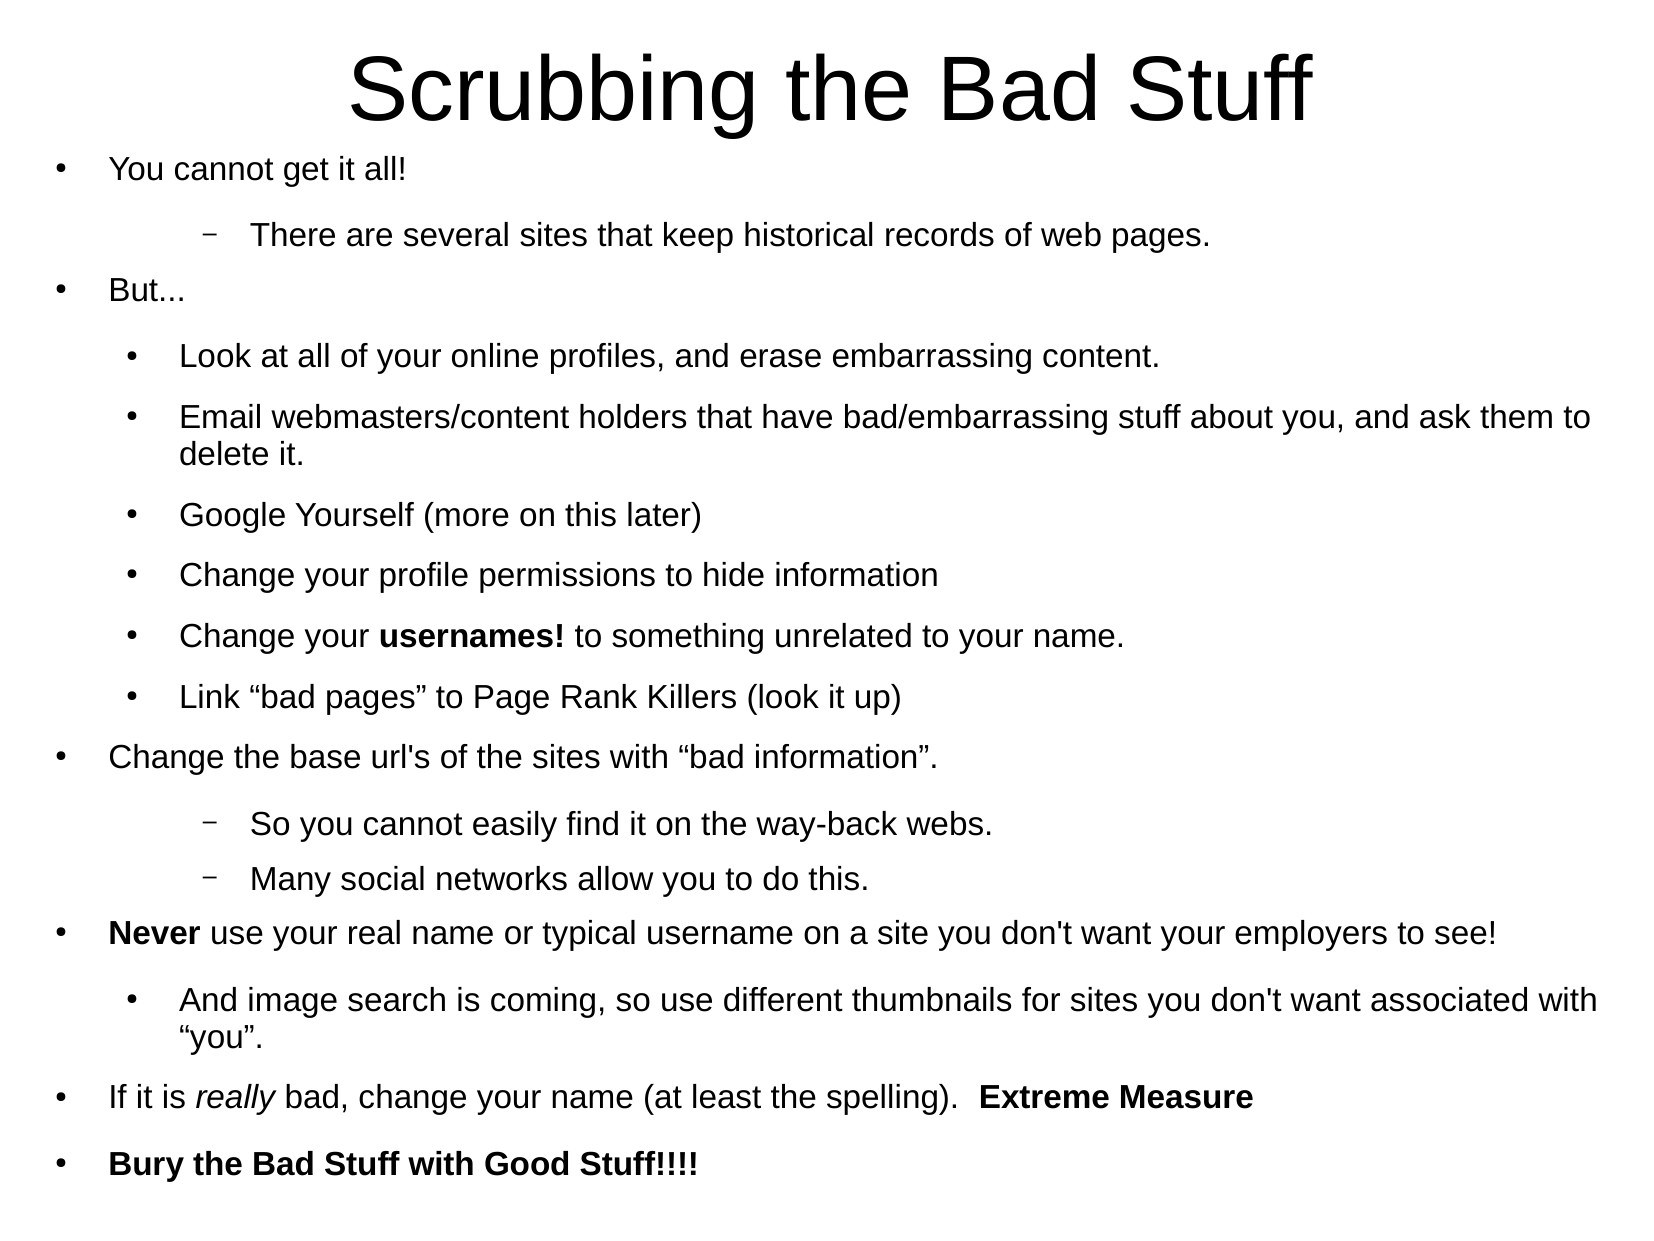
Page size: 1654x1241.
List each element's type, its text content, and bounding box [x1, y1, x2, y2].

title Scrubbing the Bad Stuff [86, 37, 1576, 141]
list You cannot get it all! There are several sites that keep historical records of web pages. But... Look at all of your online profiles, and erase embarrassing content. Email webmasters/content holders that have bad/embarrassing stuff about you, and ask them to delete it. Google Yourself (more on this later) Change your profile permissions to hide information Change your usernames! to something unrelated to your name. Link “bad pages” to Page Rank Killers (look it up) Change the base url's of the sites with “bad information”. So you cannot easily find it on the way-back webs. Many social networks allow you to do this. Never use your real name or typical username on a site you don't want your employers to see! And image search is coming, so use different thumbnails for sites you don't want associated with “you”. If it is really bad, change your name (at least the spelling). Extreme Measure Bury the Bad Stuff with Good Stuff!!!! [37, 150, 1613, 1201]
